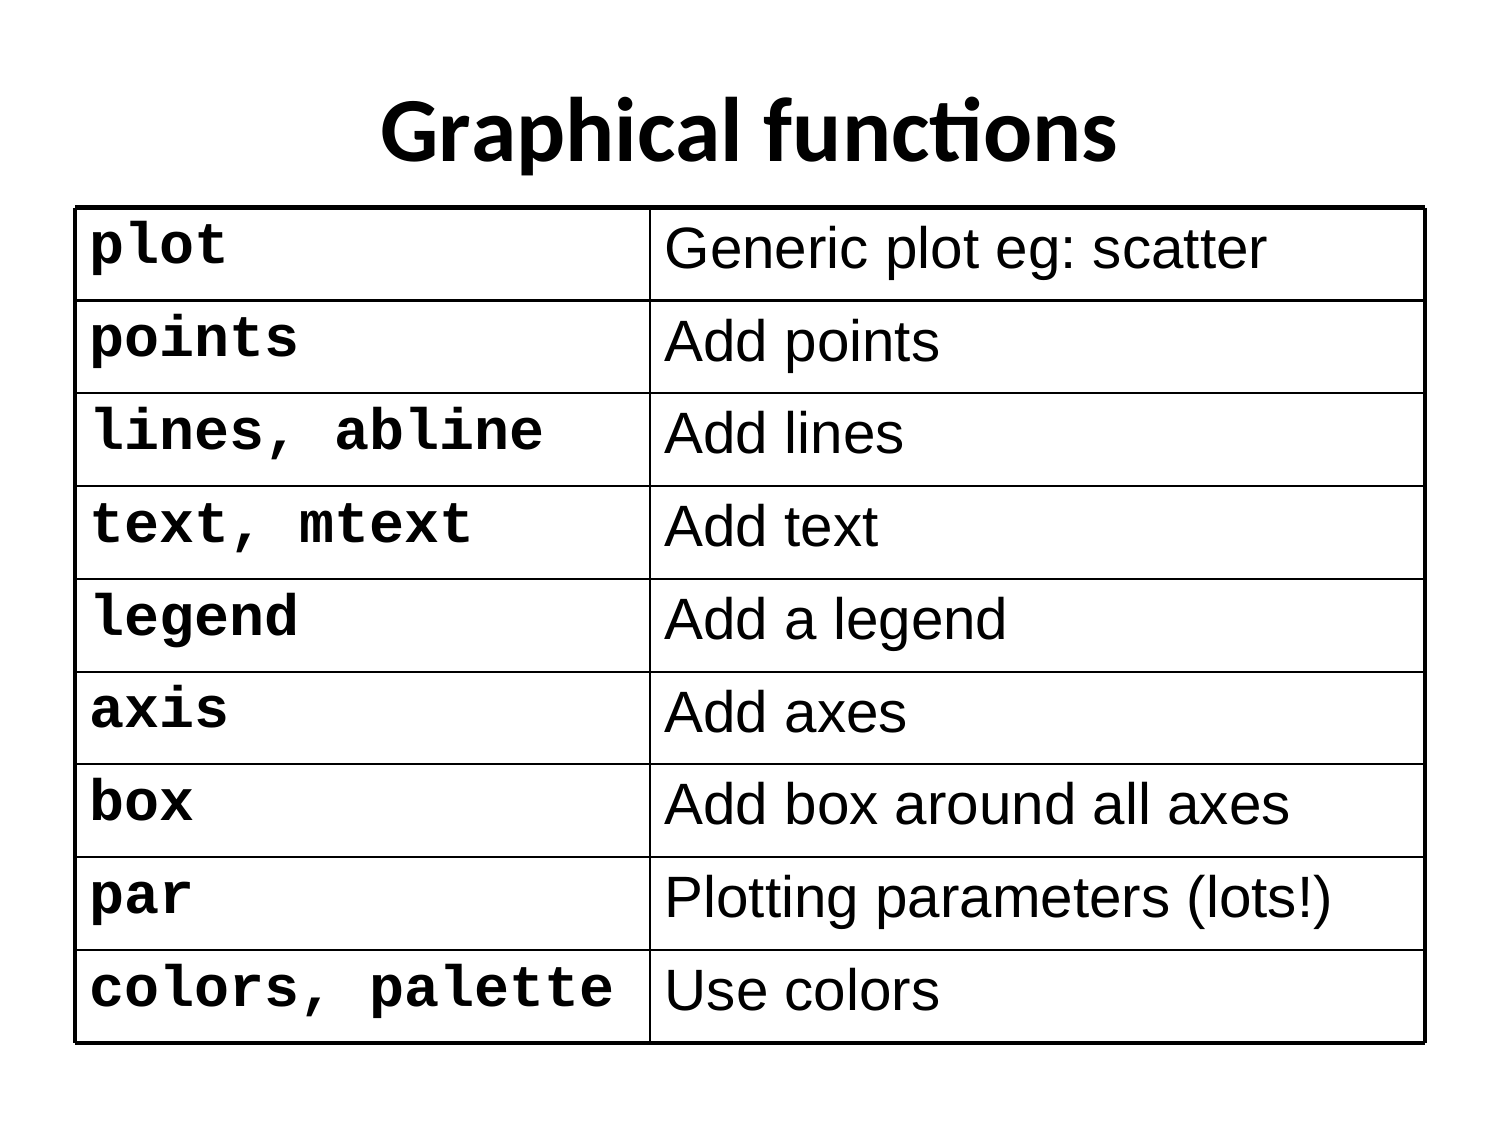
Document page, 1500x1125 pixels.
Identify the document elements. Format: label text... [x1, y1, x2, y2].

text_box Add a legend [651, 580, 1423, 671]
text_box Add axes [651, 673, 1423, 763]
text_box Plotting parameters (lots!) [651, 858, 1423, 949]
text_box Generic plot eg: scatter [651, 210, 1423, 299]
text_box legend [77, 580, 649, 671]
text_box Add text [651, 487, 1423, 578]
text_box axis [77, 673, 649, 763]
text_box Add points [651, 302, 1423, 392]
text_box colors, palette [77, 951, 649, 1041]
text_box box [77, 765, 649, 856]
text_box Add box around all axes [651, 765, 1423, 856]
text_box points [77, 302, 649, 392]
text_box lines, abline [77, 394, 649, 485]
text_box par [77, 858, 649, 949]
text_box Use colors [651, 951, 1423, 1041]
text_box text, mtext [77, 487, 649, 578]
text_box plot [77, 210, 649, 299]
title Graphical functions [75, 45, 1426, 208]
text_box Add lines [651, 394, 1423, 485]
